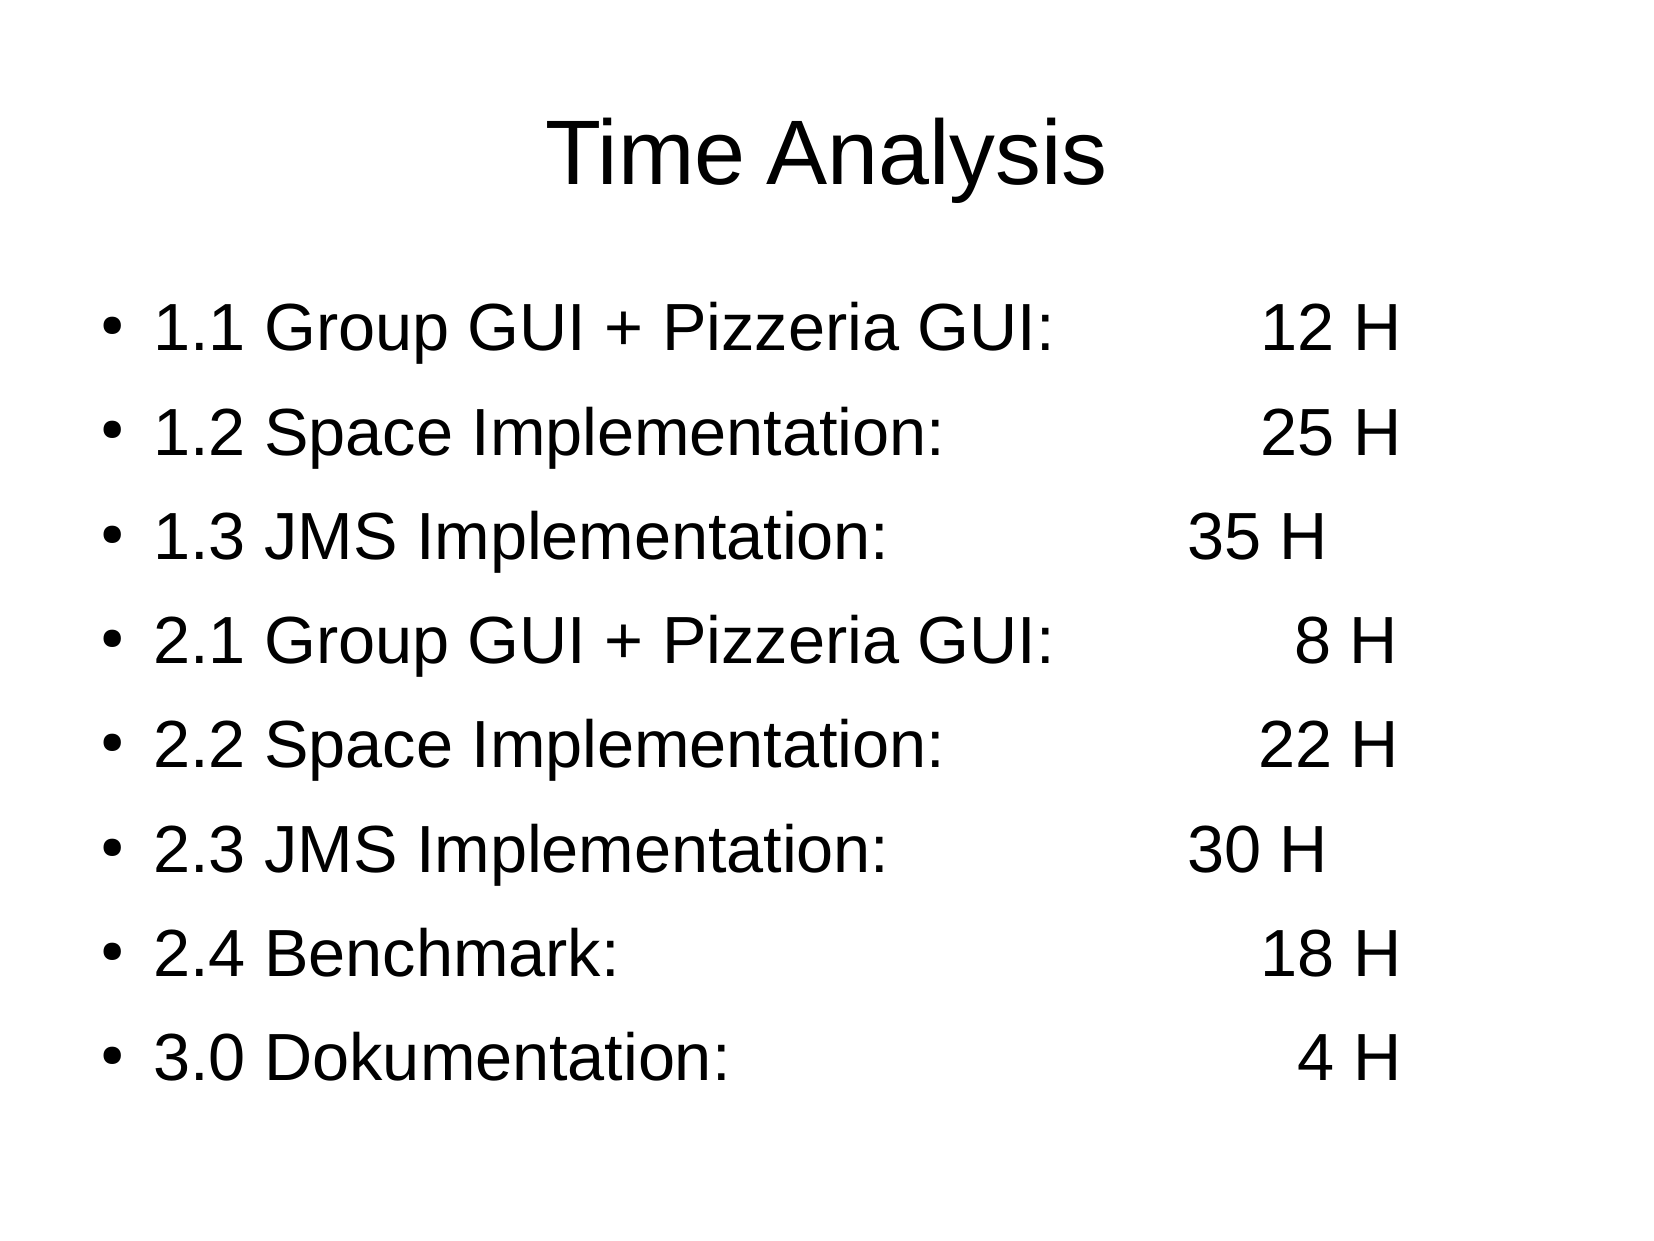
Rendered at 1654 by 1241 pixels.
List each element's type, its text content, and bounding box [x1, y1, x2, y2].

list 1.1 Group GUI + Pizzeria GUI: 12 H 1.2 Space Implementation: 25 H 1.3 JMS Implementation: 35 H 2.1 Group GUI + Pizzeria GUI: 8 H 2.2 Space Implementation: 22 H 2.3 JMS Implementation: 30 H 2.4 Benchmark: 18 H 3.0 Dokumentation: 4 H [82, 290, 1538, 1146]
title Time Analysis [82, 49, 1571, 257]
